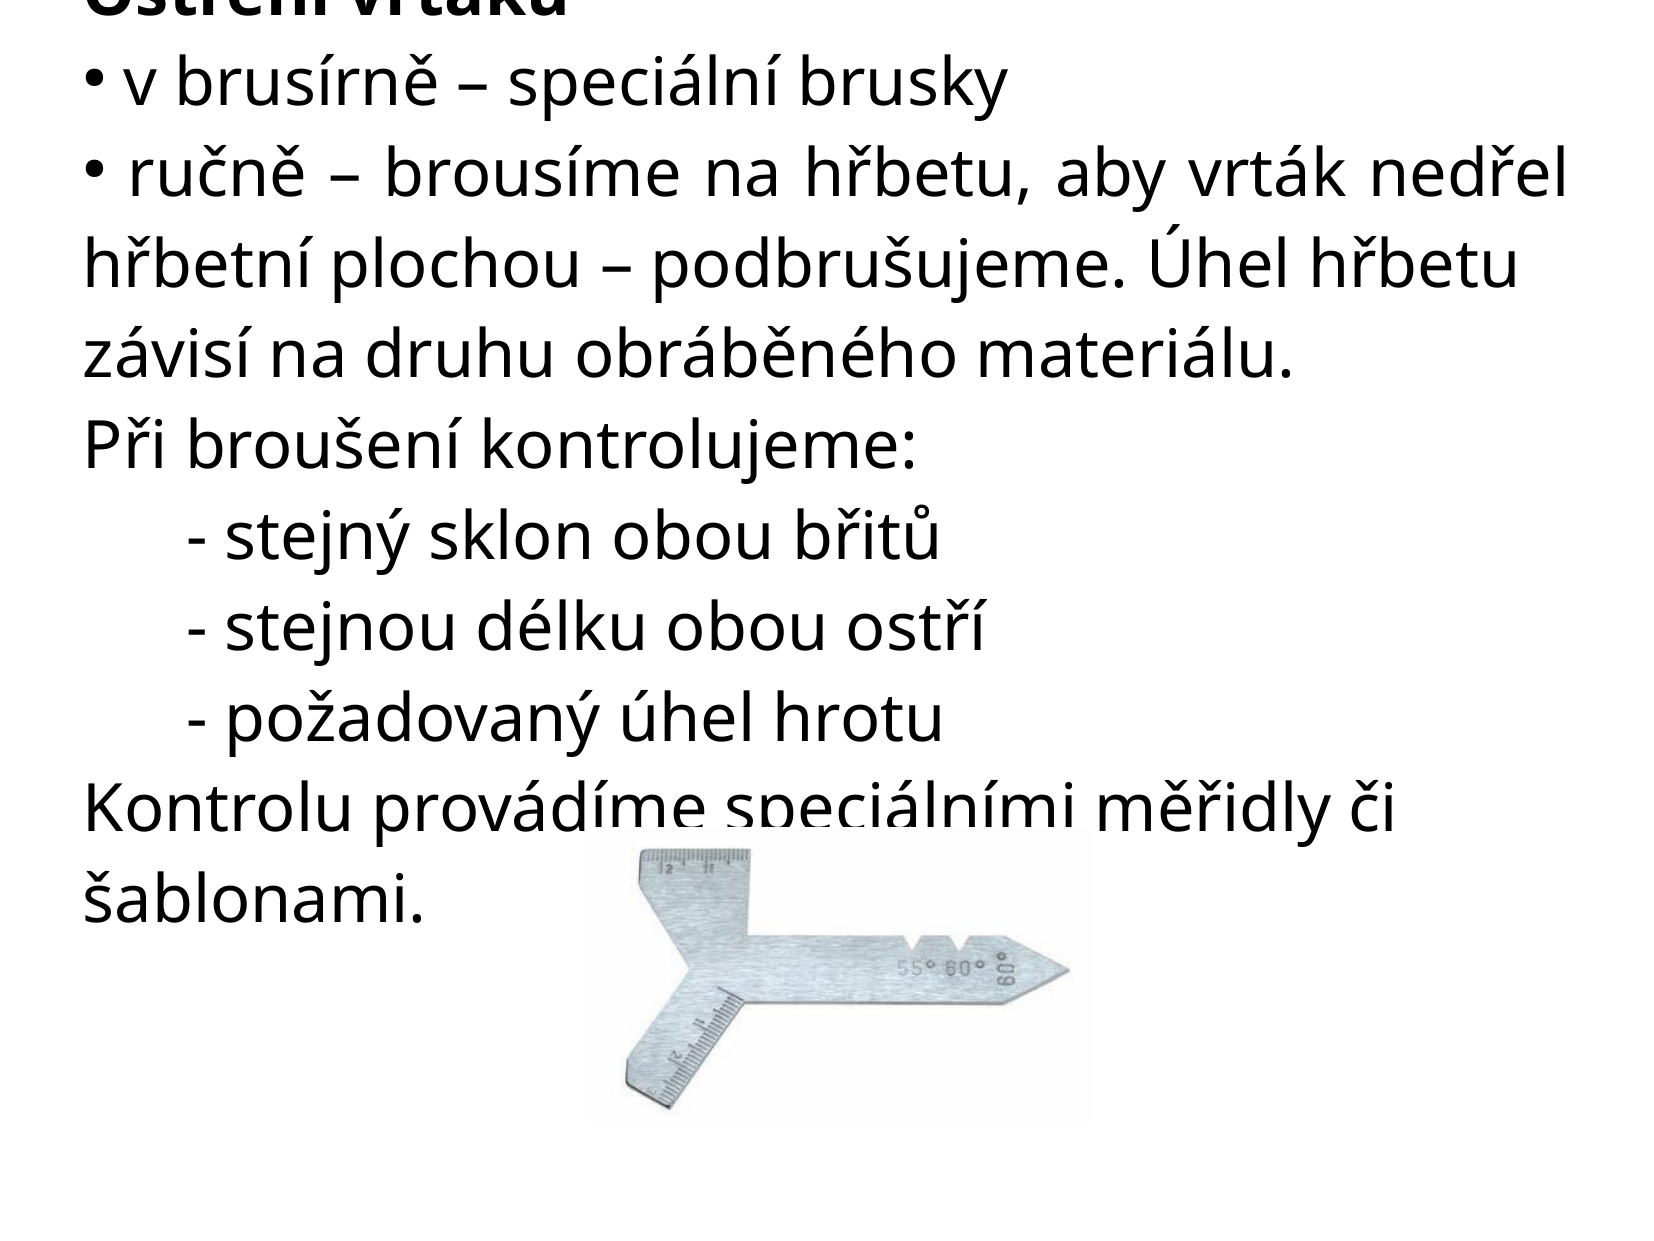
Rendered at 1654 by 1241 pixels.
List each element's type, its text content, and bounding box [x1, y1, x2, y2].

picture [590, 827, 1093, 1123]
subtitle Ostření vrtáků v brusírně – speciální brusky ručně – brousíme na hřbetu, aby vrták nedřel hřbetní plochou – podbrušujeme. Úhel hřbetu závisí na druhu obráběného materiálu. Při broušení kontrolujeme: - stejný sklon obou břitů - stejnou délku obou ostří - požadovaný úhel hrotu Kontrolu provádíme speciálními měřidly či šablonami. [82, 36, 1571, 1122]
